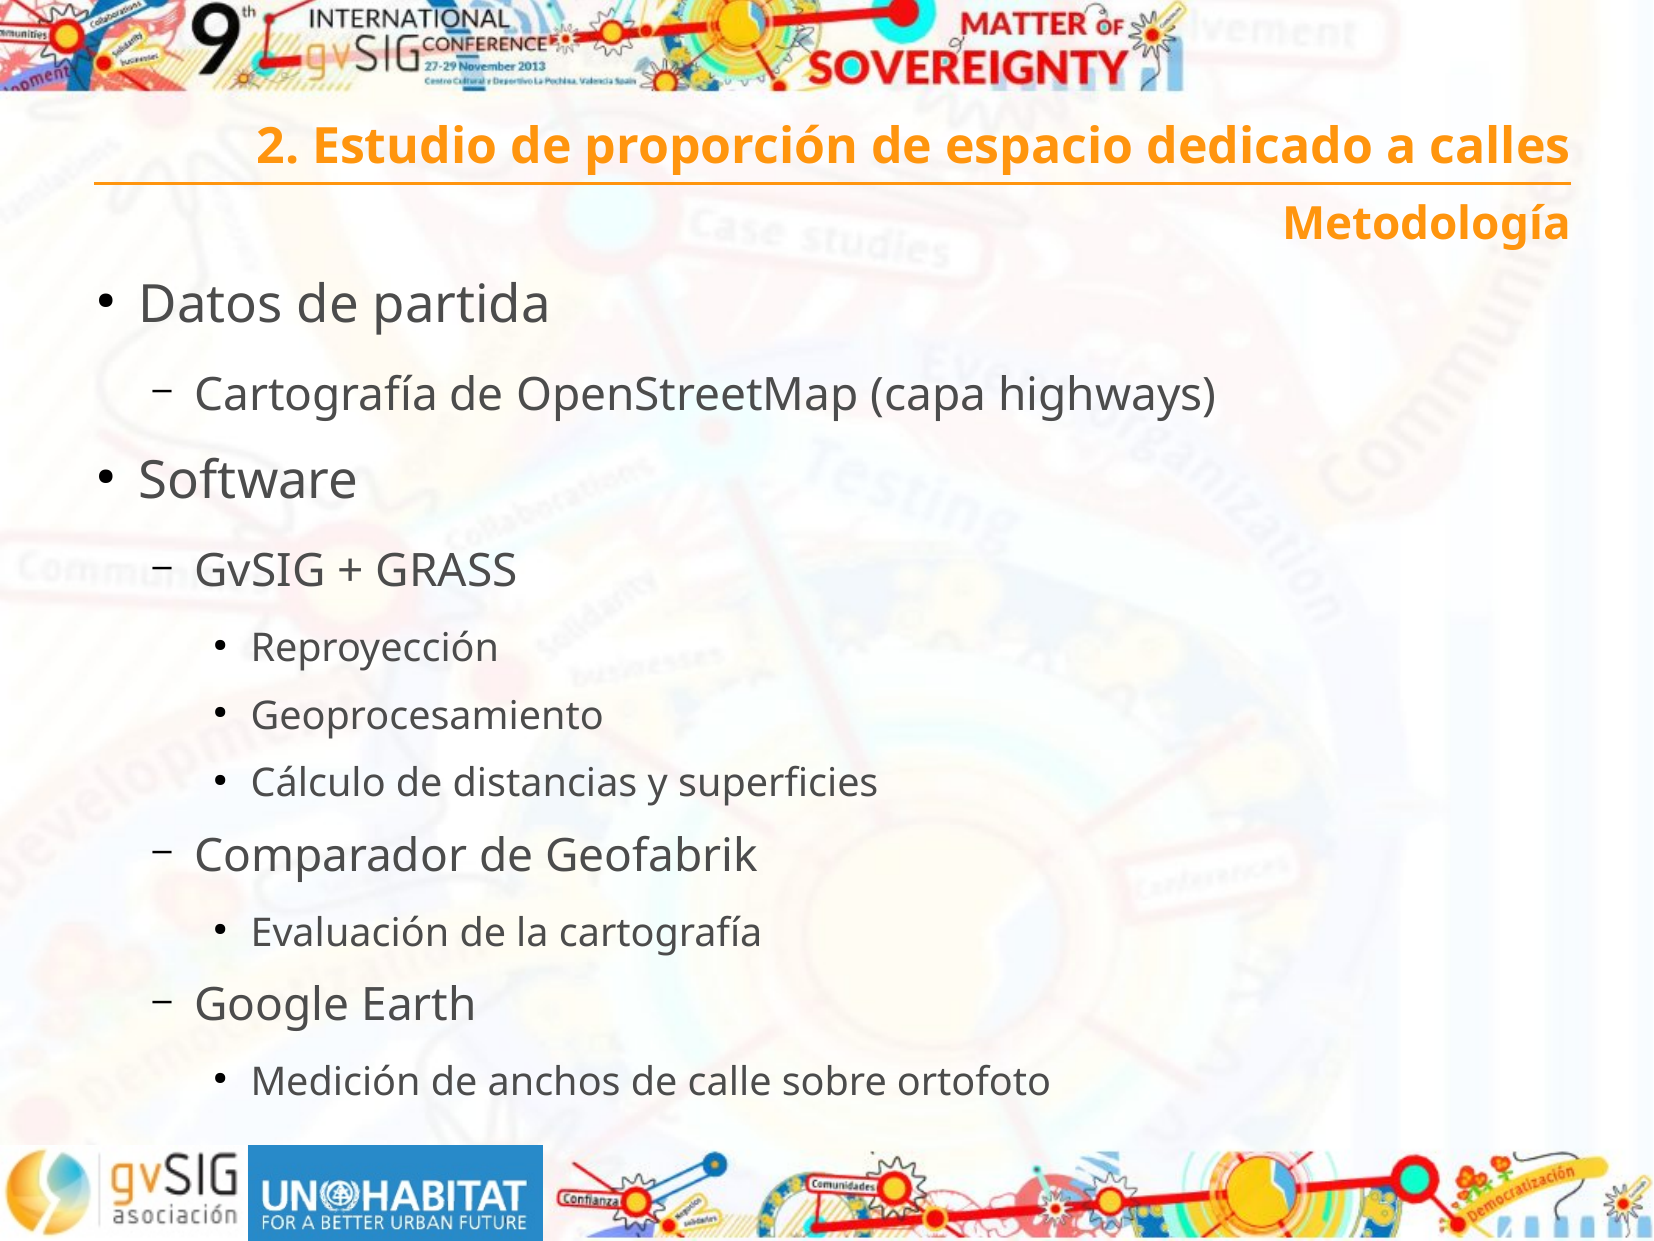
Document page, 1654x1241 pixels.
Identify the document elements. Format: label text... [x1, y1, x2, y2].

title Metodología [59, 177, 1571, 266]
list Datos de partida Cartografía de OpenStreetMap (capa highways) Software GvSIG + GRASS Reproyección Geoprocesamiento Cálculo de distancias y superficies Comparador de Geofabrik Evaluación de la cartografía Google Earth Medición de anchos de calle sobre ortofoto [82, 265, 1595, 1111]
title 2. Estudio de proporción de espacio dedicado a calles [59, 100, 1571, 177]
picture [0, 0, 1654, 1241]
